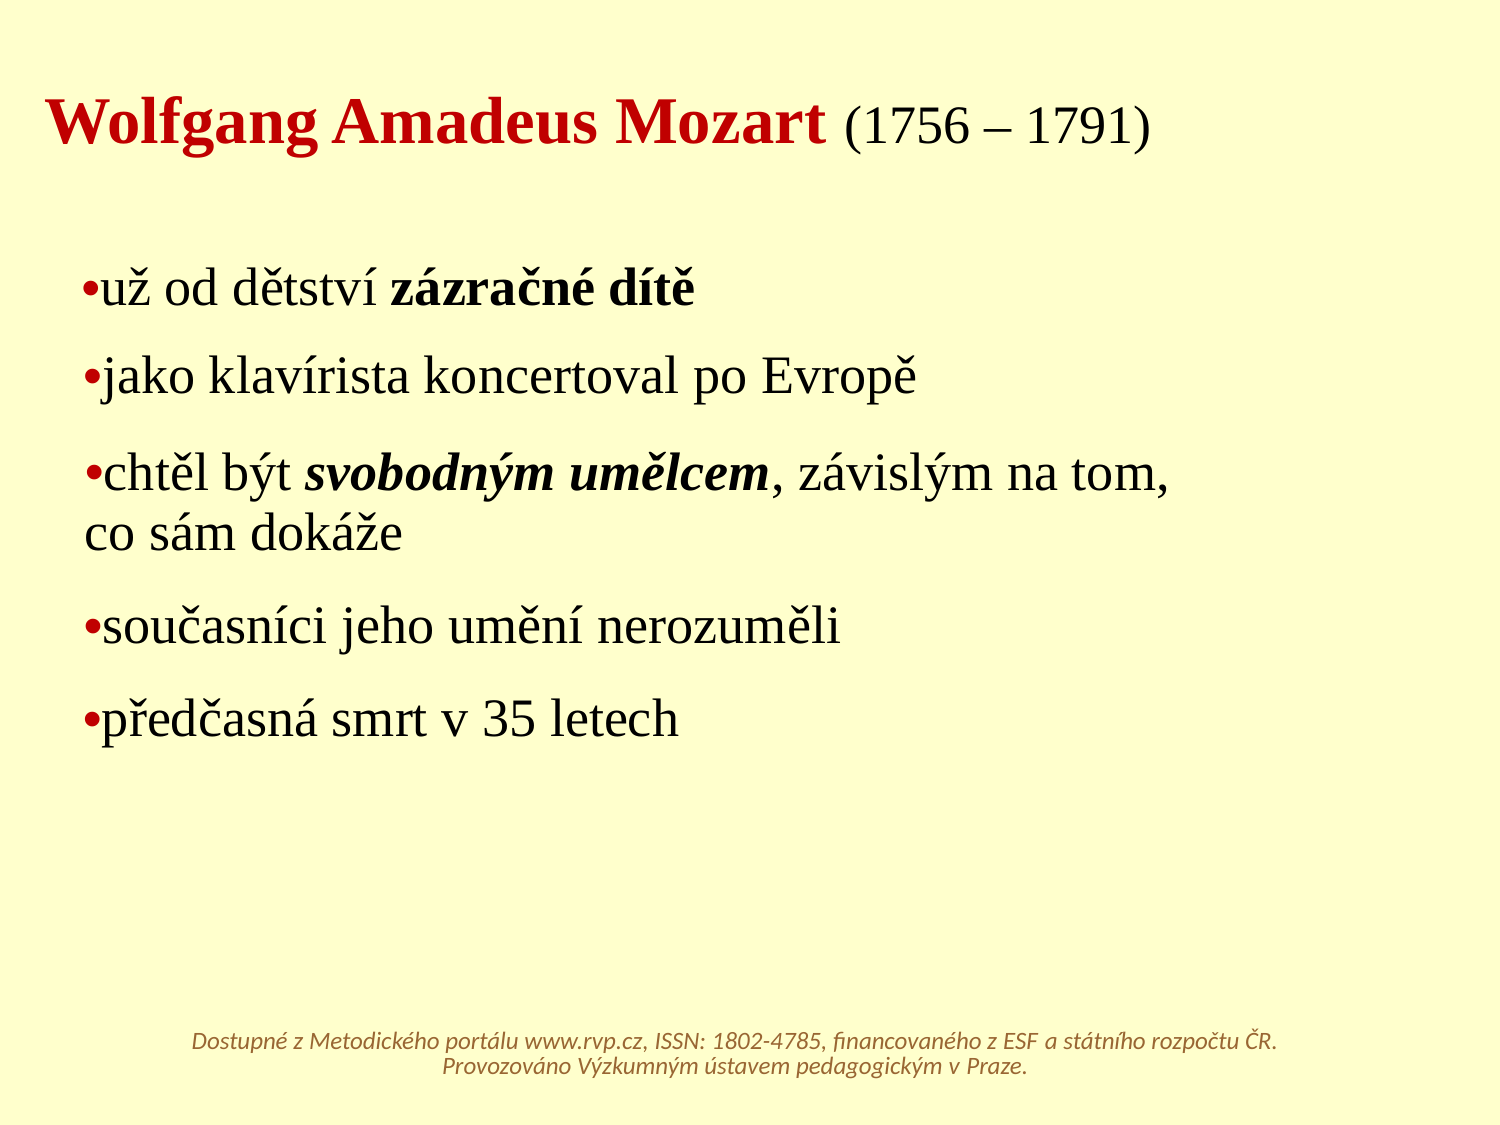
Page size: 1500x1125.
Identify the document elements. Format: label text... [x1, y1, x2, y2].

text_box současníci jeho umění nerozuměli [68, 587, 857, 664]
text_box chtěl být svobodným umělcem, závislým na tom, co sám dokáže [70, 434, 1199, 570]
text_box už od dětství zázračné dítě [66, 249, 712, 326]
text_box Wolfgang Amadeus Mozart (1756 – 1791) [29, 76, 1168, 167]
text_box předčasná smrt v 35 letech [68, 680, 695, 757]
text_box jako klavírista koncertoval po Evropě [68, 337, 934, 414]
text_box Dostupné z Metodického portálu www.rvp.cz, ISSN: 1802-4785, financovaného z ESF a státního rozpočtu ČR. Provozováno Výzkumným ústavem pedagogickým v Praze. [171, 1023, 1300, 1089]
